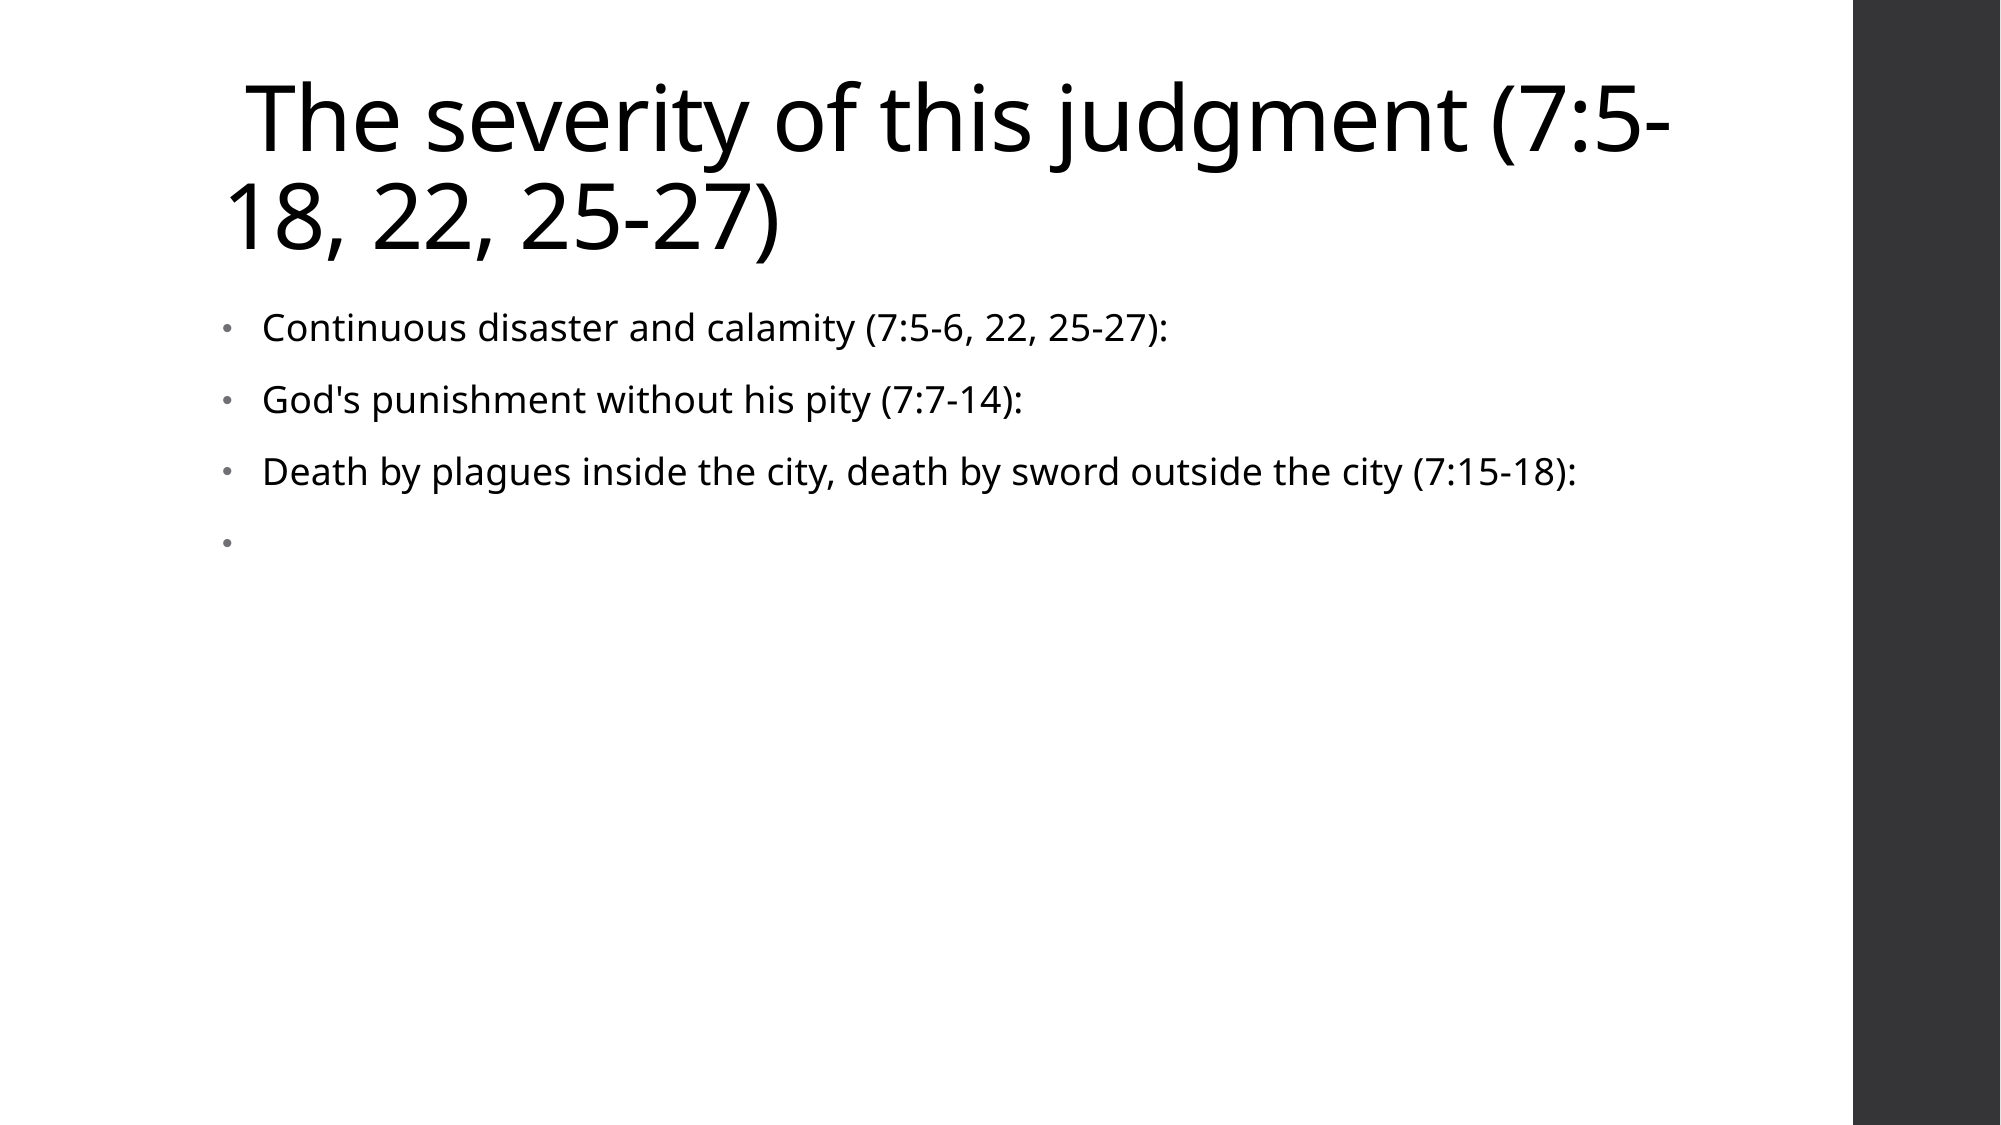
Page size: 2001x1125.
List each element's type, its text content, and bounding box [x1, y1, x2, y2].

title The severity of this judgment (7:5-18, 22, 25-27) [206, 60, 1797, 278]
list Continuous disaster and calamity (7:5-6, 22, 25-27): God's punishment without his pity (7:7-14): Death by plagues inside the city, death by sword outside the city (7:15-18): [206, 299, 1617, 1014]
